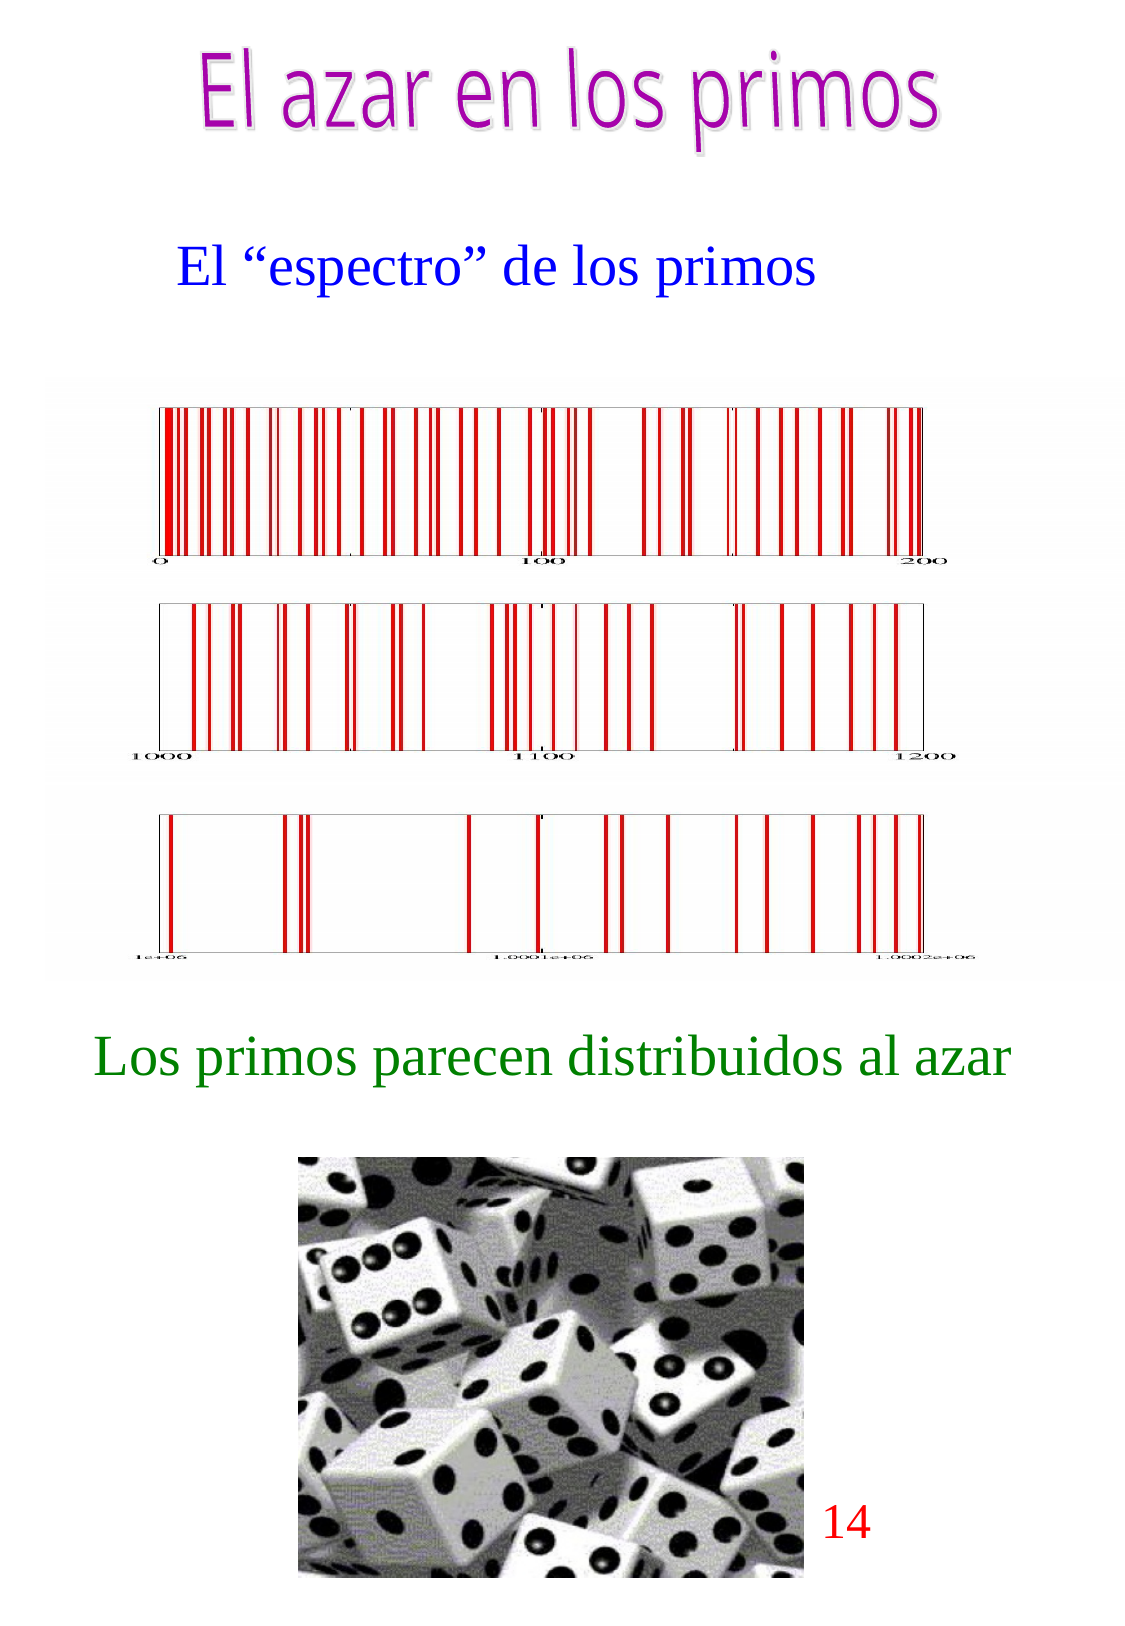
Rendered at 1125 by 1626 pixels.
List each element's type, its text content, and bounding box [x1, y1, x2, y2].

text_box El azar en los primos [691, 69, 730, 154]
text_box El azar en los primos [587, 69, 626, 129]
text_box El azar en los primos [770, 70, 781, 128]
text_box El azar en los primos [282, 69, 317, 129]
text_box El azar en los primos [790, 69, 853, 128]
picture [45, 376, 1125, 782]
text_box El azar en los primos [361, 69, 396, 129]
text_box El azar en los primos [200, 51, 235, 128]
picture [298, 1157, 804, 1578]
text_box El azar en los primos [633, 69, 664, 129]
text_box El “espectro” de los primos [161, 219, 983, 305]
picture [45, 785, 1125, 982]
text_box El azar en los primos [861, 69, 900, 129]
text_box El azar en los primos [739, 69, 764, 128]
text_box El azar en los primos [405, 69, 431, 128]
text_box El azar en los primos [242, 47, 253, 128]
text_box El azar en los primos [501, 69, 539, 128]
text_box El azar en los primos [324, 70, 356, 128]
text_box El azar en los primos [567, 47, 578, 128]
text_box <number> [806, 1480, 1041, 1589]
text_box Los primos parecen distribuidos al azar [0, 1009, 1069, 1216]
text_box El azar en los primos [907, 69, 938, 129]
text_box El azar en los primos [456, 69, 492, 129]
